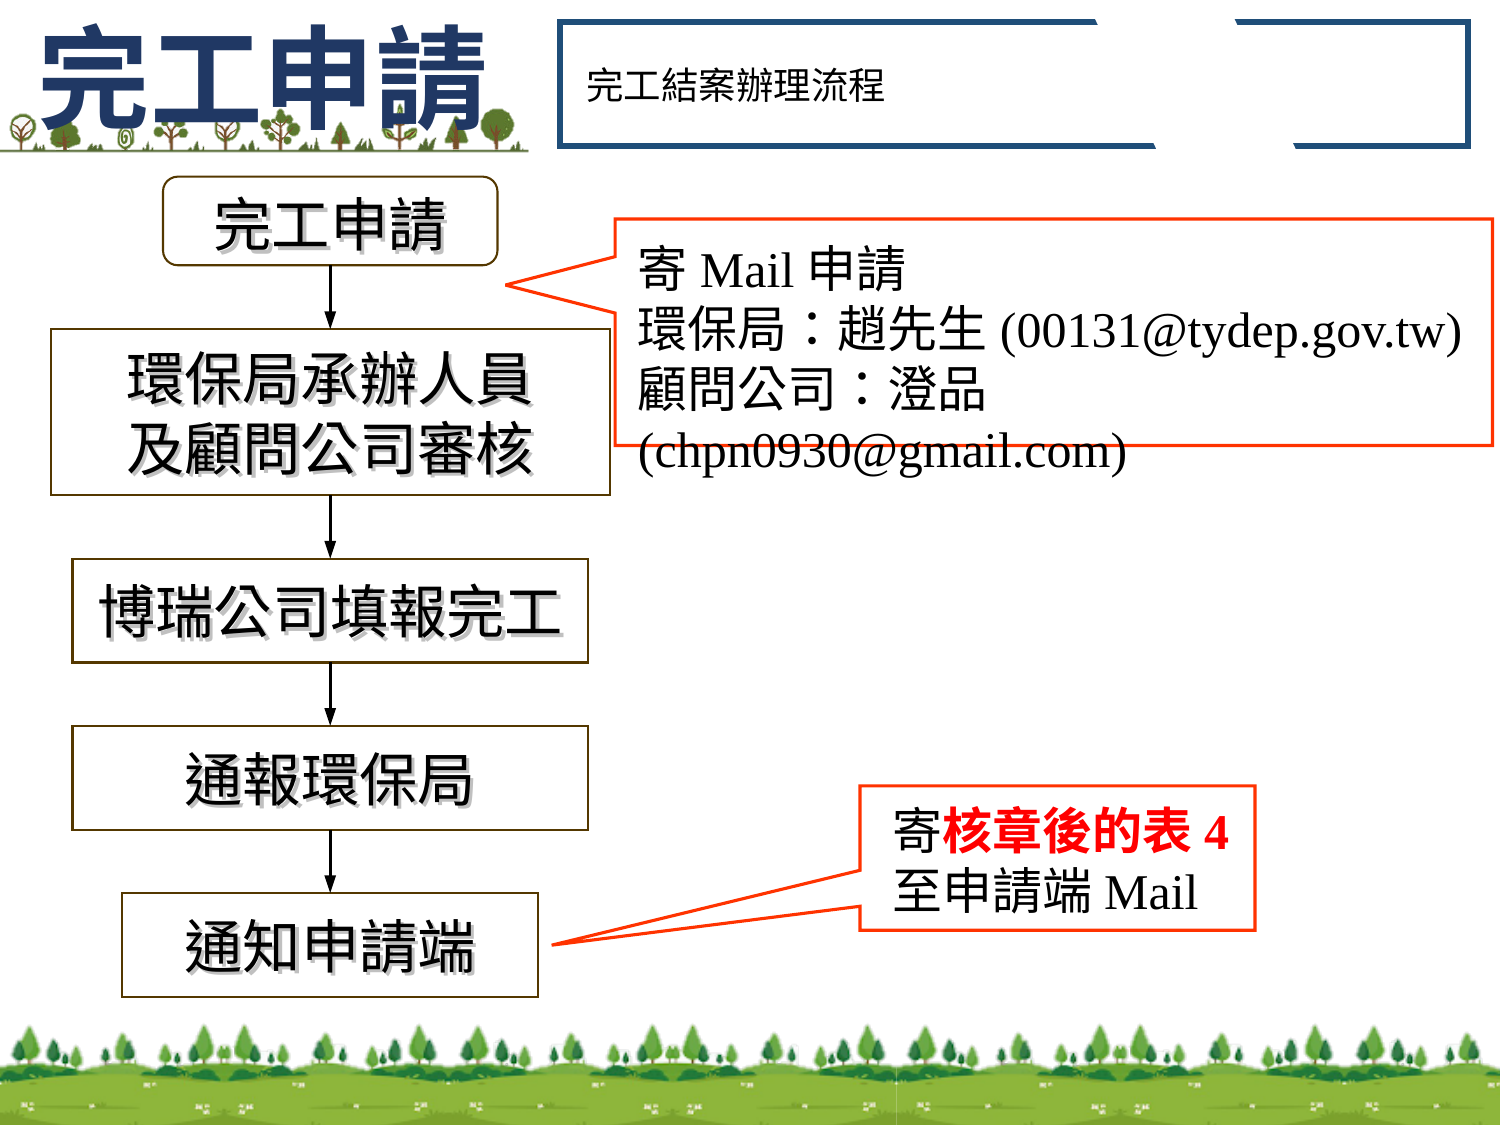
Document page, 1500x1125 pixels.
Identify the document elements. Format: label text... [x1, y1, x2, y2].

text_box 環保局承辦人員 及顧問公司審核 [51, 329, 610, 495]
text_box 完工申請 [162, 176, 498, 266]
text_box 通報環保局 [73, 726, 588, 830]
text_box 完工申請 [23, 0, 503, 150]
text_box 寄Mail申請 環保局：趙先生(00131@tydep.gov.tw) 顧問公司：澄品(chpn0930@gmail.com) [622, 230, 1493, 428]
picture [0, 103, 547, 163]
text_box [1088, 4, 1252, 55]
text_box 博瑞公司填報完工 [73, 559, 588, 662]
picture [0, 1021, 1500, 1125]
text_box 寄核章後的表4 至申請端Mail [877, 792, 1255, 929]
text_box [1140, 116, 1303, 163]
text_box 通知申請端 [122, 893, 538, 997]
text_box 完工結案辦理流程 [571, 55, 1469, 116]
